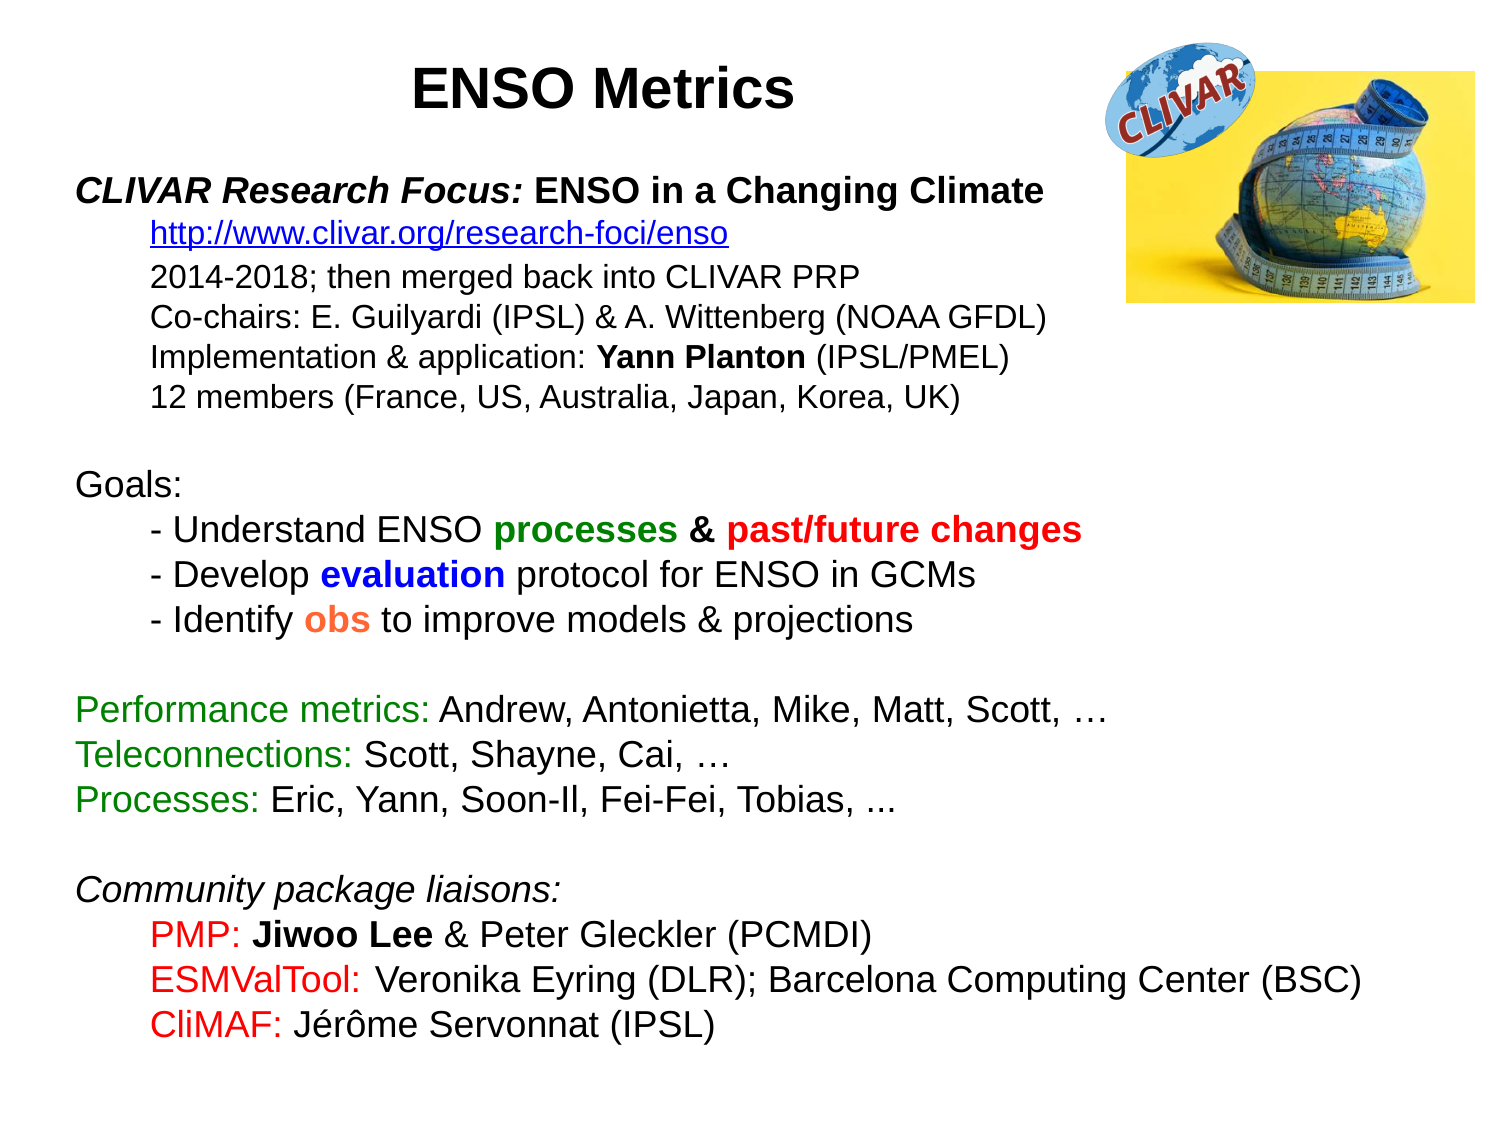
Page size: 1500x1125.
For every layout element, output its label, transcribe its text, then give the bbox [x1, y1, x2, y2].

picture [1081, 16, 1475, 303]
text_box ENSO Metrics [25, 42, 1176, 128]
text_box CLIVAR Research Focus: ENSO in a Changing Climate http://www.clivar.org/research-foci/enso 2014-2018; then merged back into CLIVAR PRP Co-chairs: E. Guilyardi (IPSL) & A. Wittenberg (NOAA GFDL) Implementation & application: Yann Planton (IPSL/PMEL) 12 members (France, US, Australia, Japan, Korea, UK) Goals: - Understand ENSO processes & past/future changes - Develop evaluation protocol for ENSO in GCMs - Identify obs to improve models & projections Performance metrics: Andrew, Antonietta, Mike, Matt, Scott, … Teleconnections: Scott, Shayne, Cai, … Processes: Eric, Yann, Soon-Il, Fei-Fei, Tobias, ... Community package liaisons: PMP: Jiwoo Lee & Peter Gleckler (PCMDI) ESMValTool: Veronika Eyring (DLR); Barcelona Computing Center (BSC) CliMAF: Jérôme Servonnat (IPSL) [60, 158, 1409, 1082]
